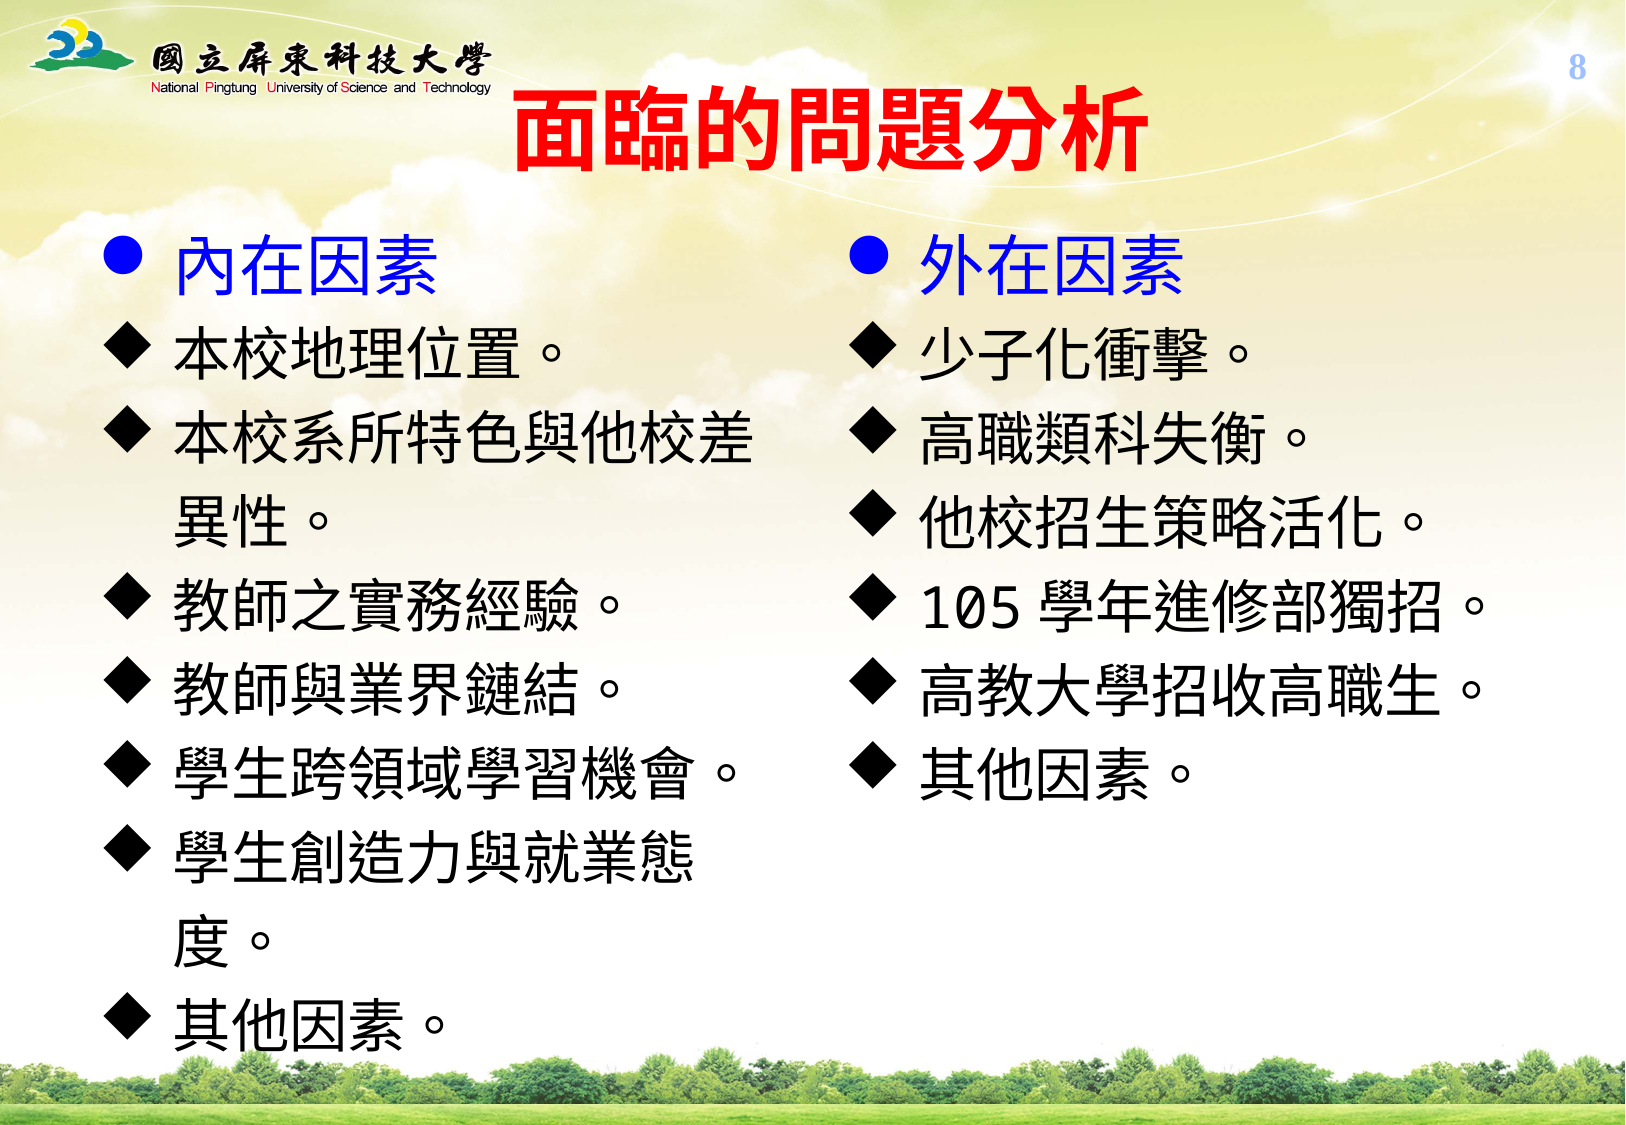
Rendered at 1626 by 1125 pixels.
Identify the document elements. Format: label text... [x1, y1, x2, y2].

text_box 內在因素 本校地理位置。 本校系所特色與他校差異性。 教師之實務經驗。 教師與業界鏈結。 學生跨領域學習機會。 學生創造力與就業態度。 其他因素。 [83, 199, 824, 1067]
text_box 面臨的問題分析 [145, 64, 1516, 189]
text_box 外在因素 少子化衝擊。 高職類科失衡。 他校招生策略活化。 105學年進修部獨招。 高教大學招收高職生。 其他因素。 [829, 200, 1592, 816]
picture [0, 0, 1625, 1125]
